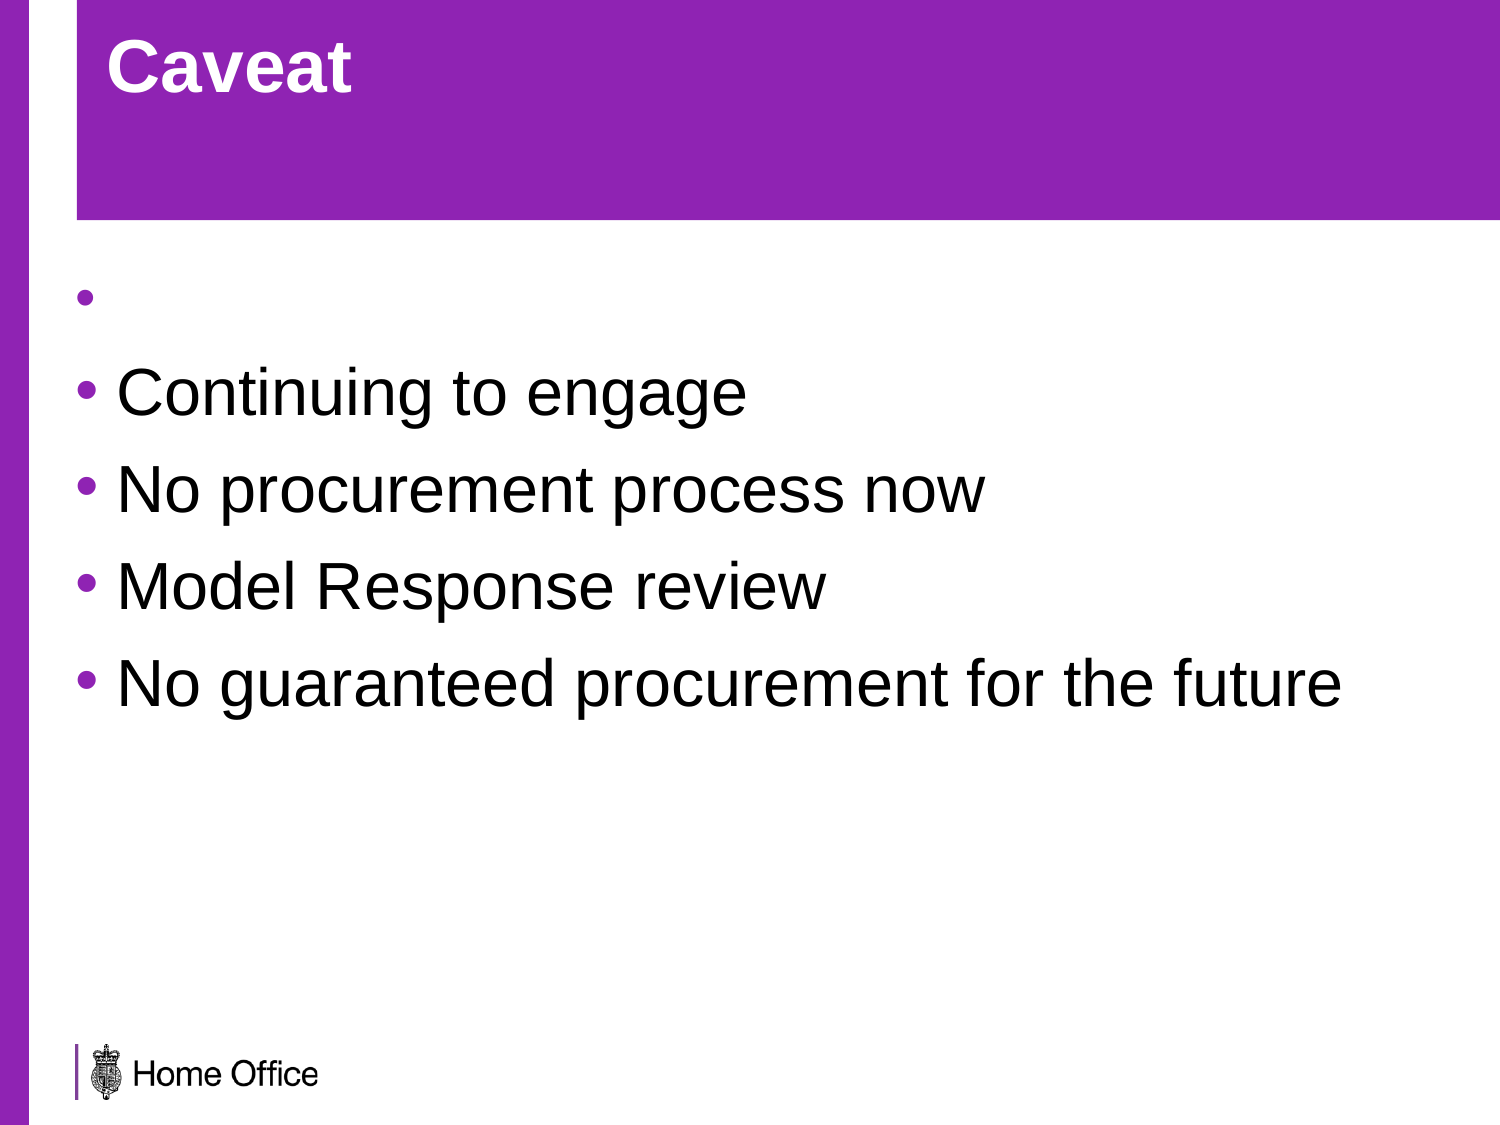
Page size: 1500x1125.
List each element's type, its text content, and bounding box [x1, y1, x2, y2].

list Continuing to engage No procurement process now Model Response review No guaranteed procurement for the future [75, 262, 1426, 1005]
title Caveat [76, 0, 1500, 221]
